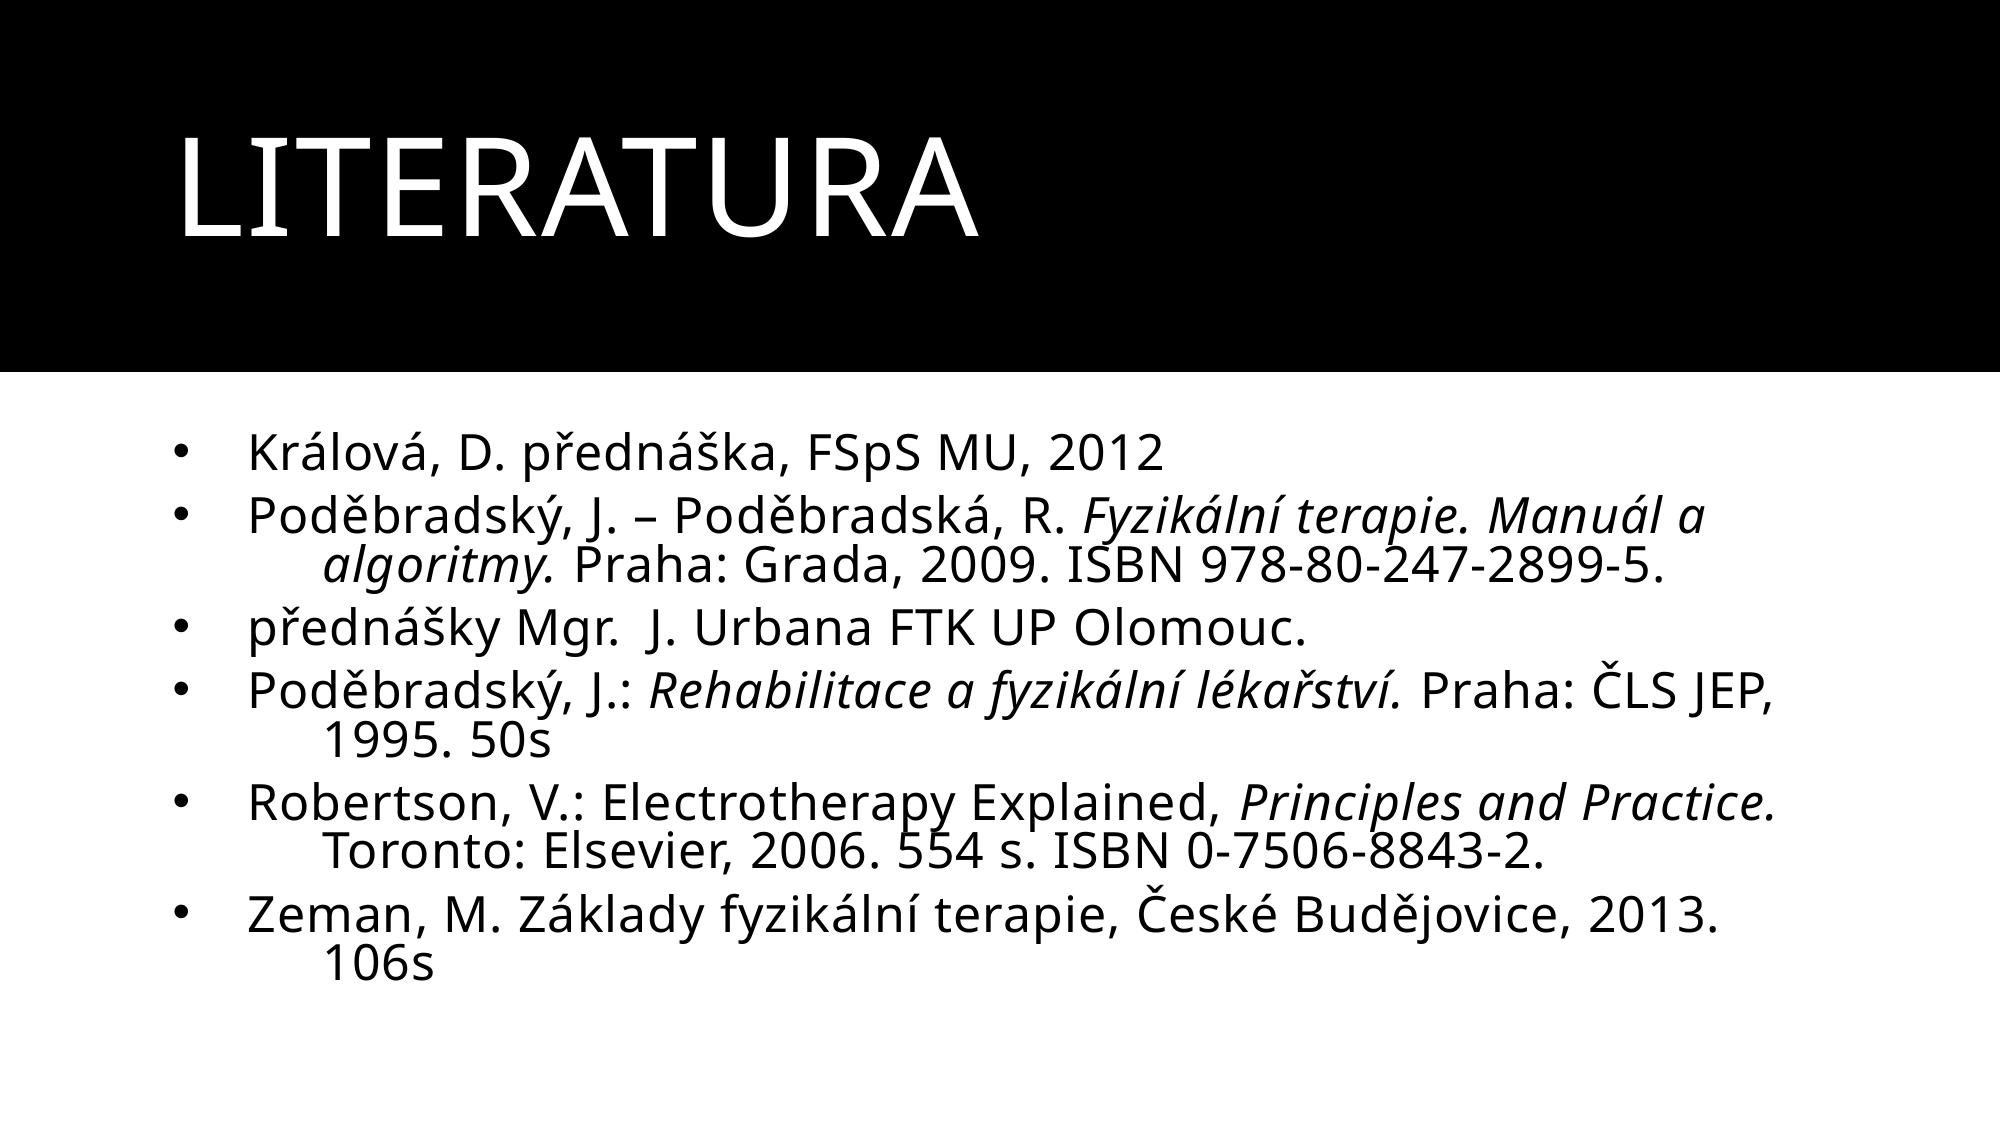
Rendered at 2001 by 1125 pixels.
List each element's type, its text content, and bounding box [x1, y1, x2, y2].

list Králová, D. přednáška, FSpS MU, 2012 Poděbradský, J. – Poděbradská, R. Fyzikální terapie. Manuál a algoritmy. Praha: Grada, 2009. ISBN 978-80-247-2899-5. přednášky Mgr. J. Urbana FTK UP Olomouc. Poděbradský, J.: Rehabilitace a fyzikální lékařství. Praha: ČLS JEP, 1995. 50s Robertson, V.: Electrotherapy Explained, Principles and Practice. Toronto: Elsevier, 2006. 554 s. ISBN 0-7506-8843-2. Zeman, M. Základy fyzikální terapie, České Budějovice, 2013. 106s [157, 424, 1842, 1091]
title literatura [157, 52, 1842, 332]
